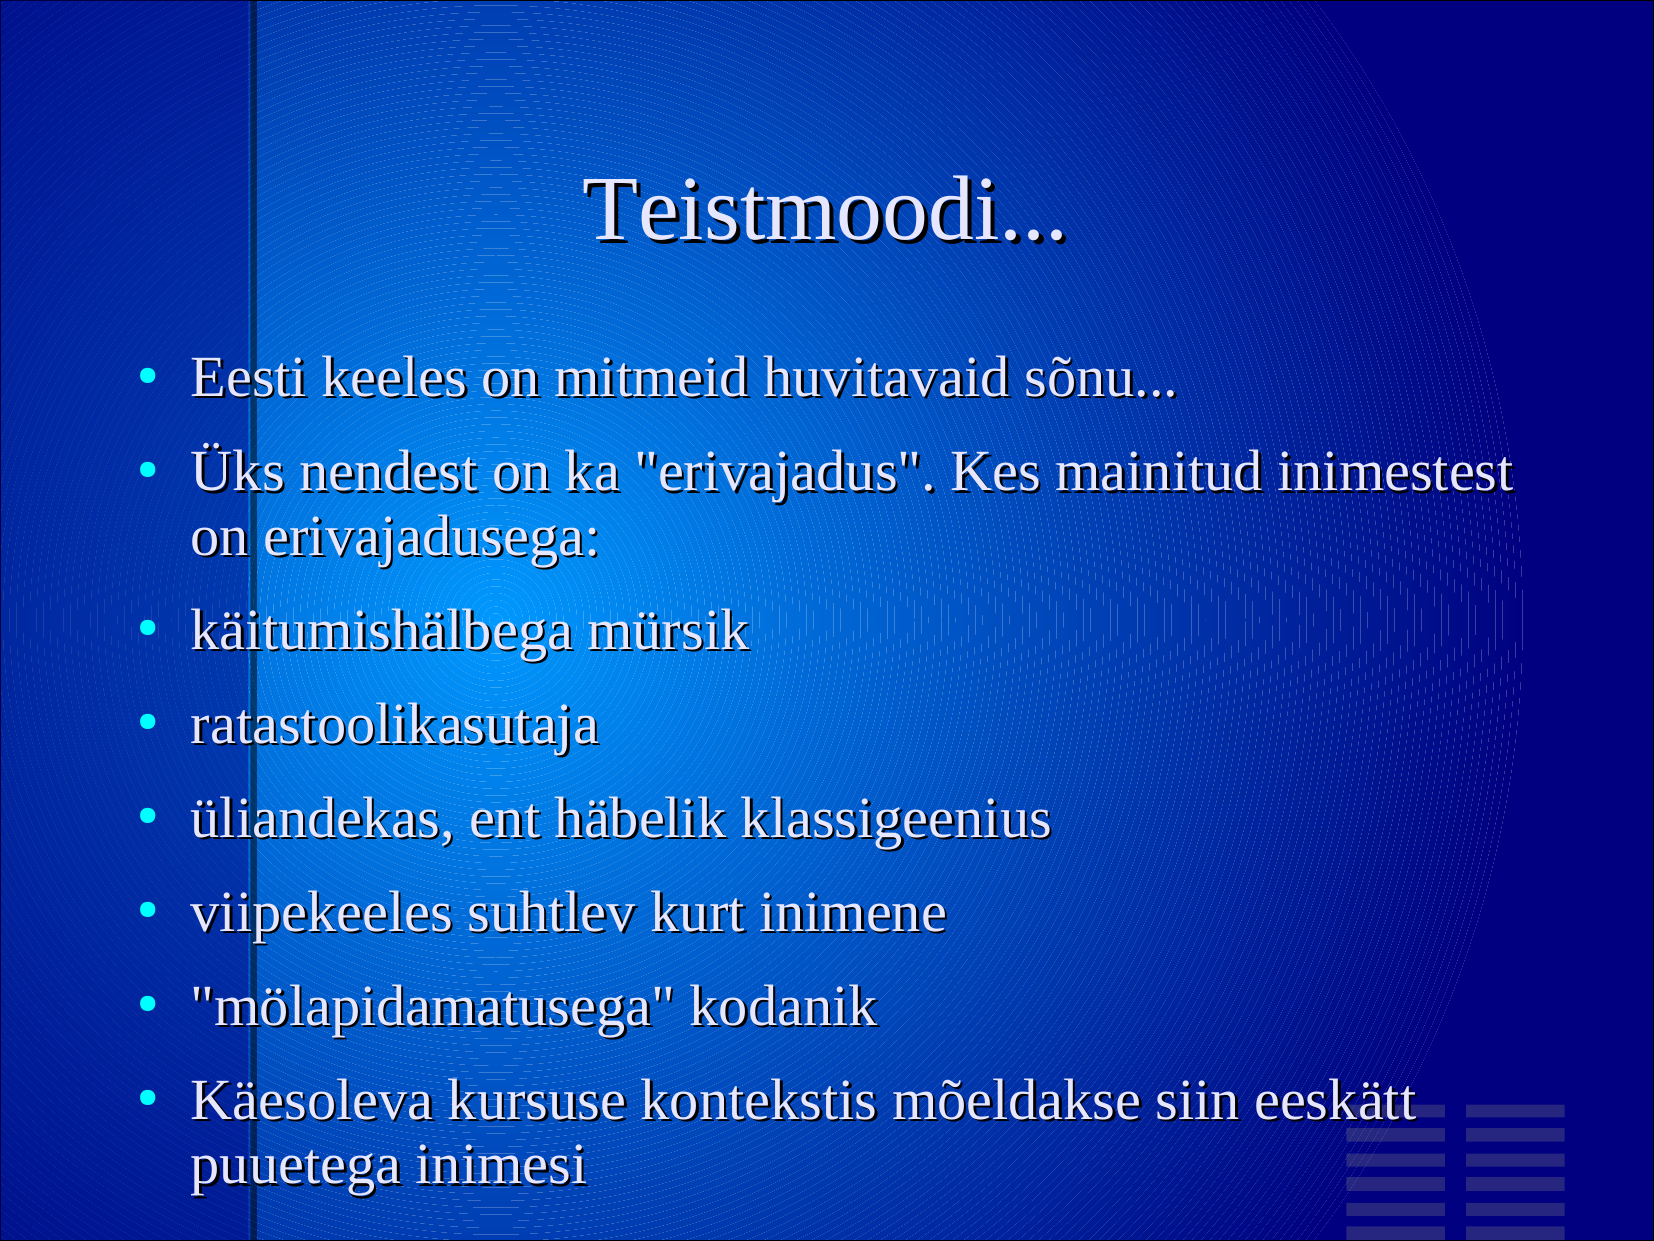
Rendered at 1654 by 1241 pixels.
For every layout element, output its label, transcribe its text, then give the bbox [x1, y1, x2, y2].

list Eesti keeles on mitmeid huvitavaid sõnu... Üks nendest on ka "erivajadus". Kes mainitud inimestest on erivajadusega: käitumishälbega mürsik ratastoolikasutaja üliandekas, ent häbelik klassigeenius viipekeeles suhtlev kurt inimene "mölapidamatusega" kodanik Käesoleva kursuse kontekstis mõeldakse siin eeskätt puuetega inimesi [119, 344, 1533, 1197]
title Teistmoodi... [119, 104, 1533, 313]
